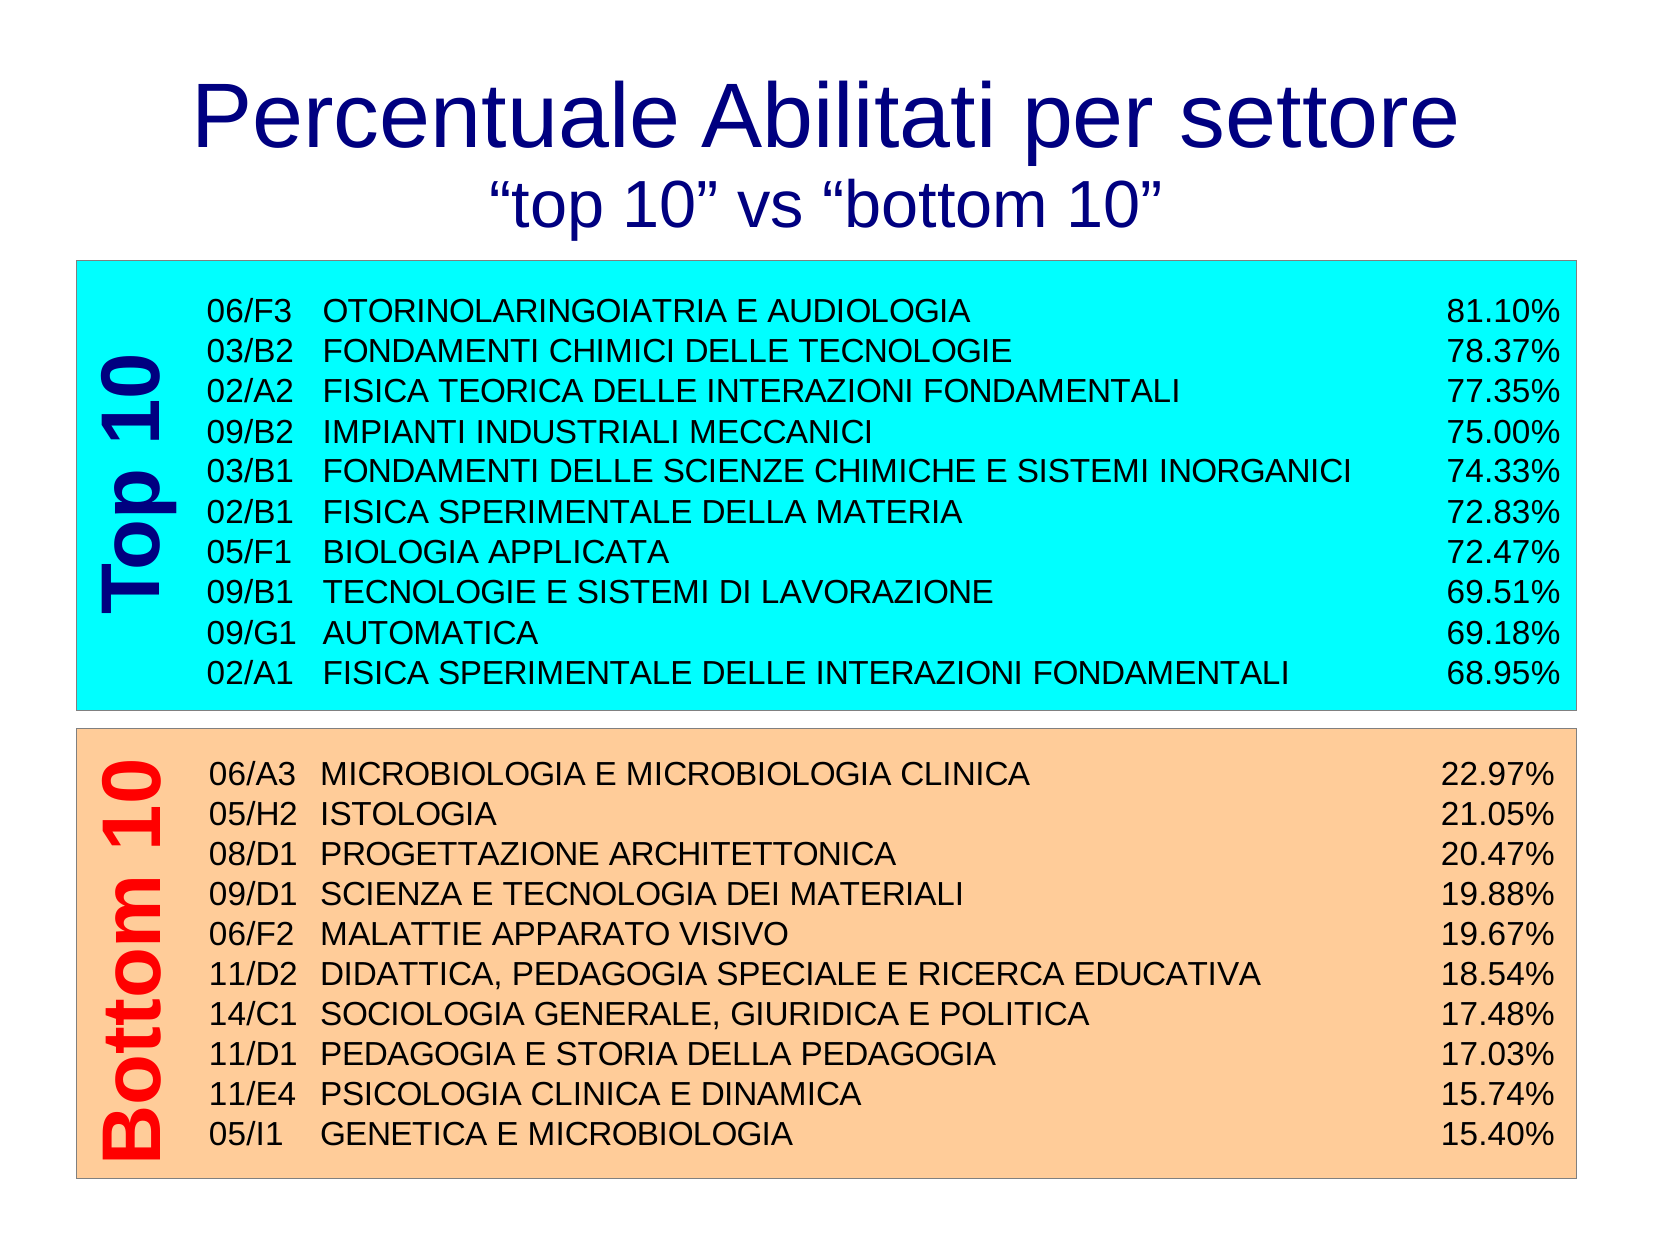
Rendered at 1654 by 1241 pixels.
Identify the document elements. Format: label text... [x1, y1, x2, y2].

text_box Top 10 [76, 338, 185, 630]
chart [206, 753, 1560, 1196]
text_box [76, 260, 1577, 711]
text_box Bottom 10 [77, 743, 186, 1180]
text_box [76, 728, 1577, 1179]
chart [204, 289, 1565, 735]
title Percentuale Abilitati per settore “top 10” vs “bottom 10” [82, 49, 1571, 257]
